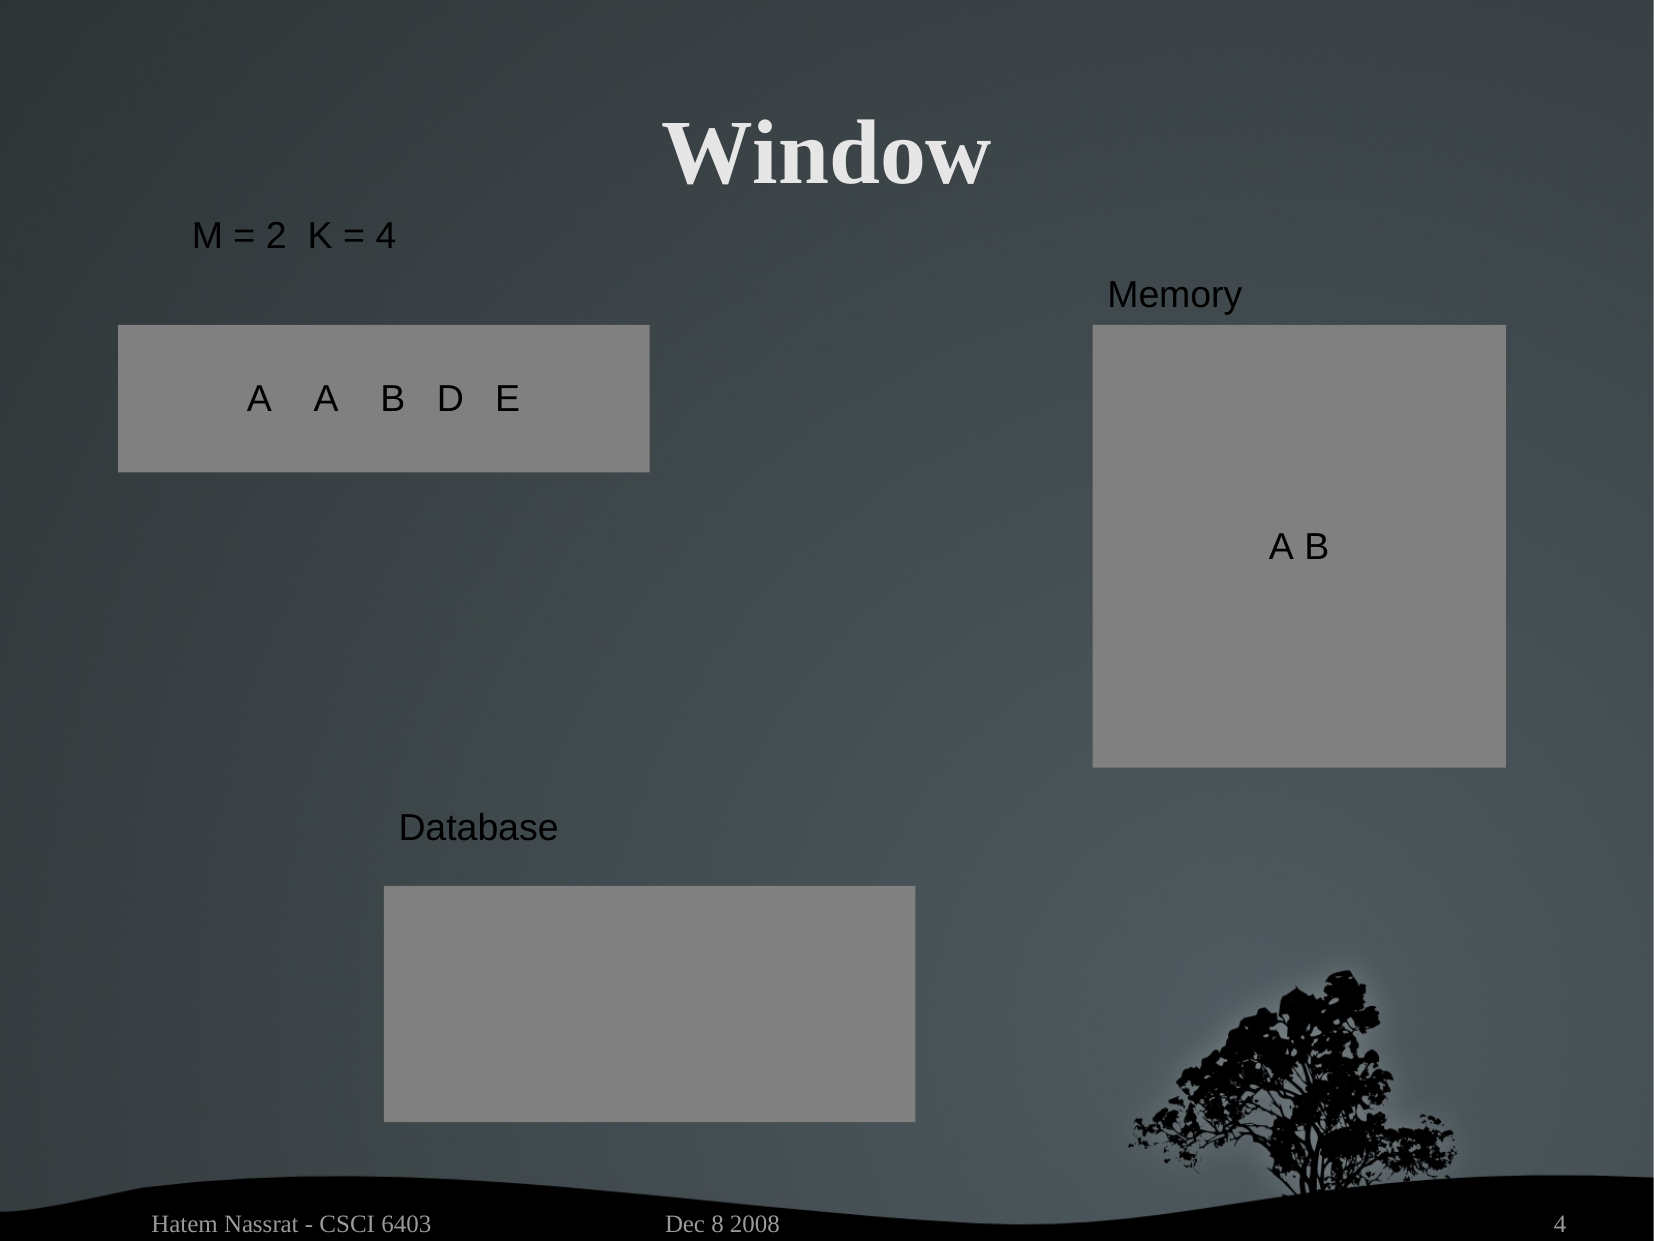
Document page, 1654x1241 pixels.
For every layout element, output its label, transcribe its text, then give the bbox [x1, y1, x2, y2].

text_box Memory [1092, 265, 1258, 323]
picture [0, 0, 1654, 1241]
title Window [82, 49, 1571, 257]
text_box M = 2 K = 4 [177, 206, 502, 264]
text_box [383, 885, 916, 1123]
text_box A A B D E [118, 324, 650, 473]
text_box A B [1092, 324, 1506, 768]
text_box Database [383, 799, 591, 857]
